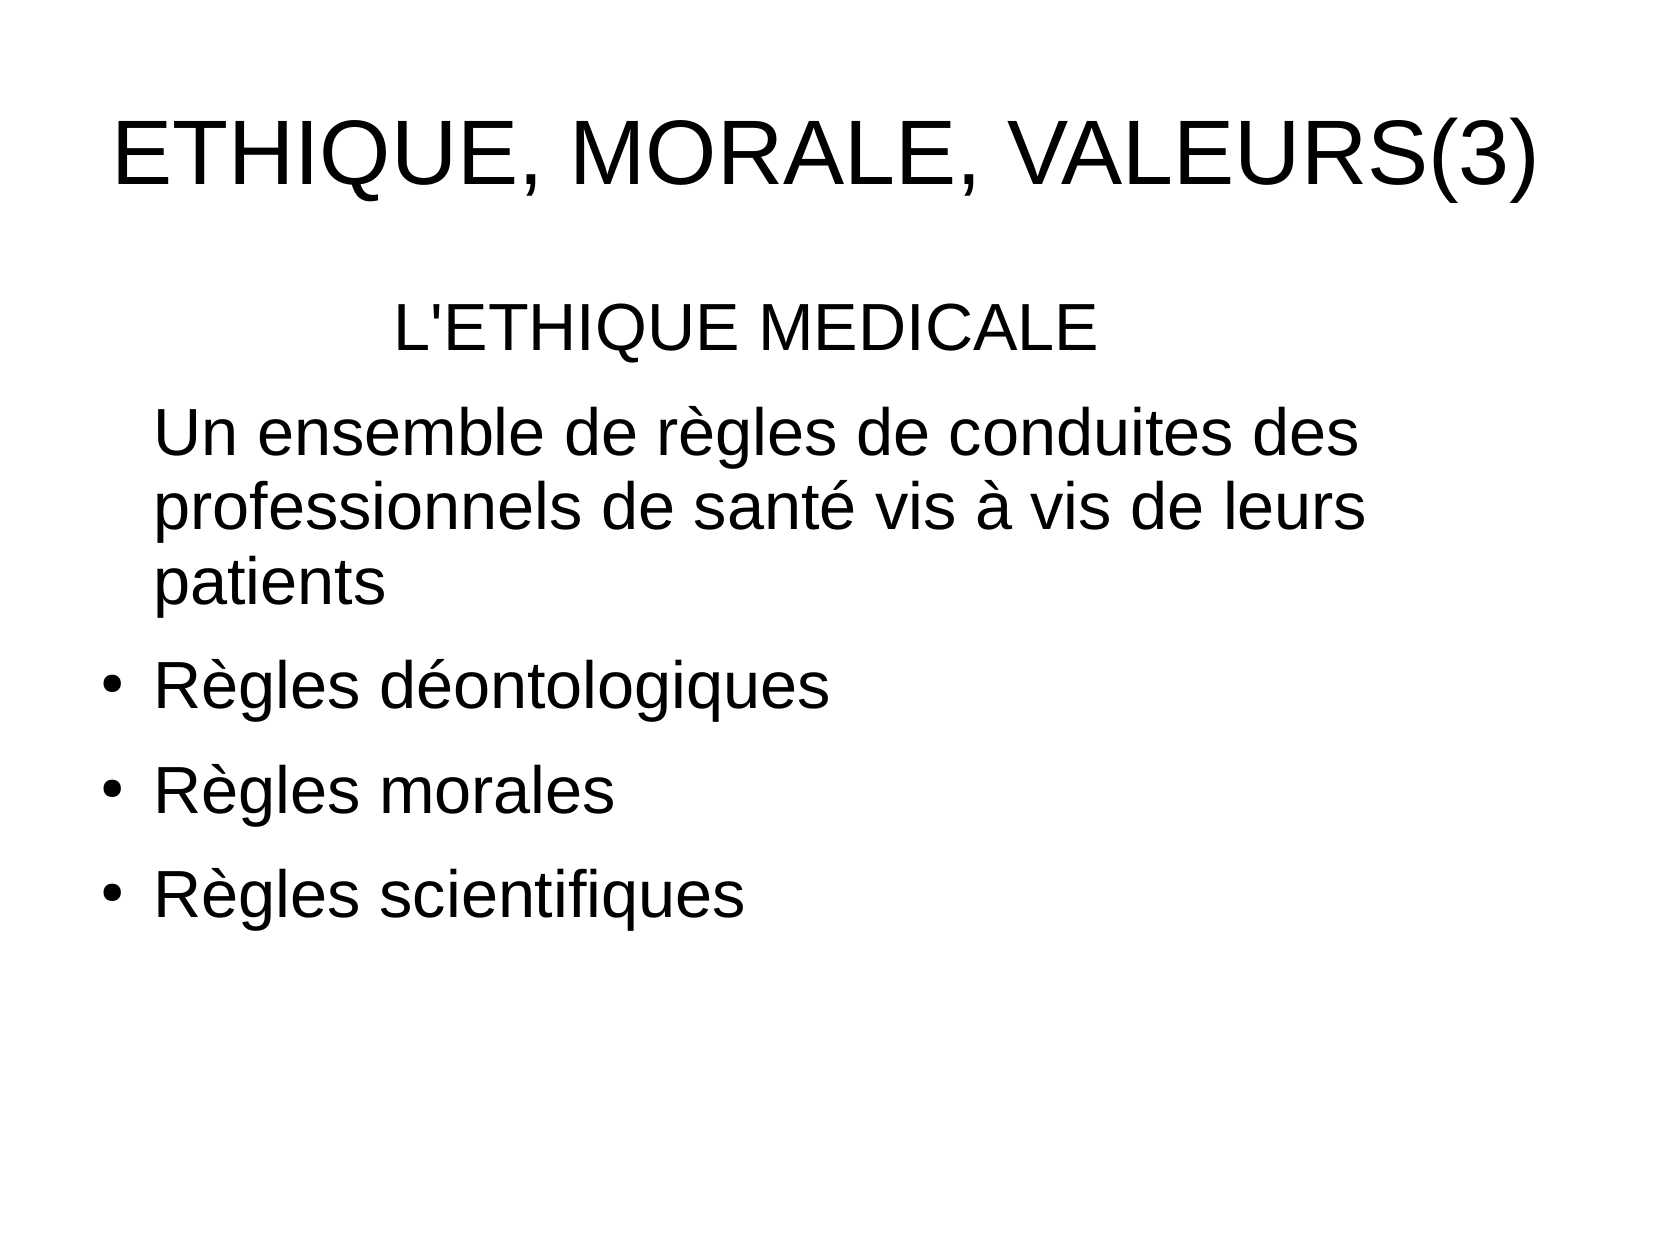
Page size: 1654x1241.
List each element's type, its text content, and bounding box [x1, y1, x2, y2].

list L'ETHIQUE MEDICALE Un ensemble de règles de conduites des professionnels de santé vis à vis de leurs patients Règles déontologiques Règles morales Règles scientifiques [82, 290, 1571, 1109]
title ETHIQUE, MORALE, VALEURS(3) [82, 49, 1571, 257]
